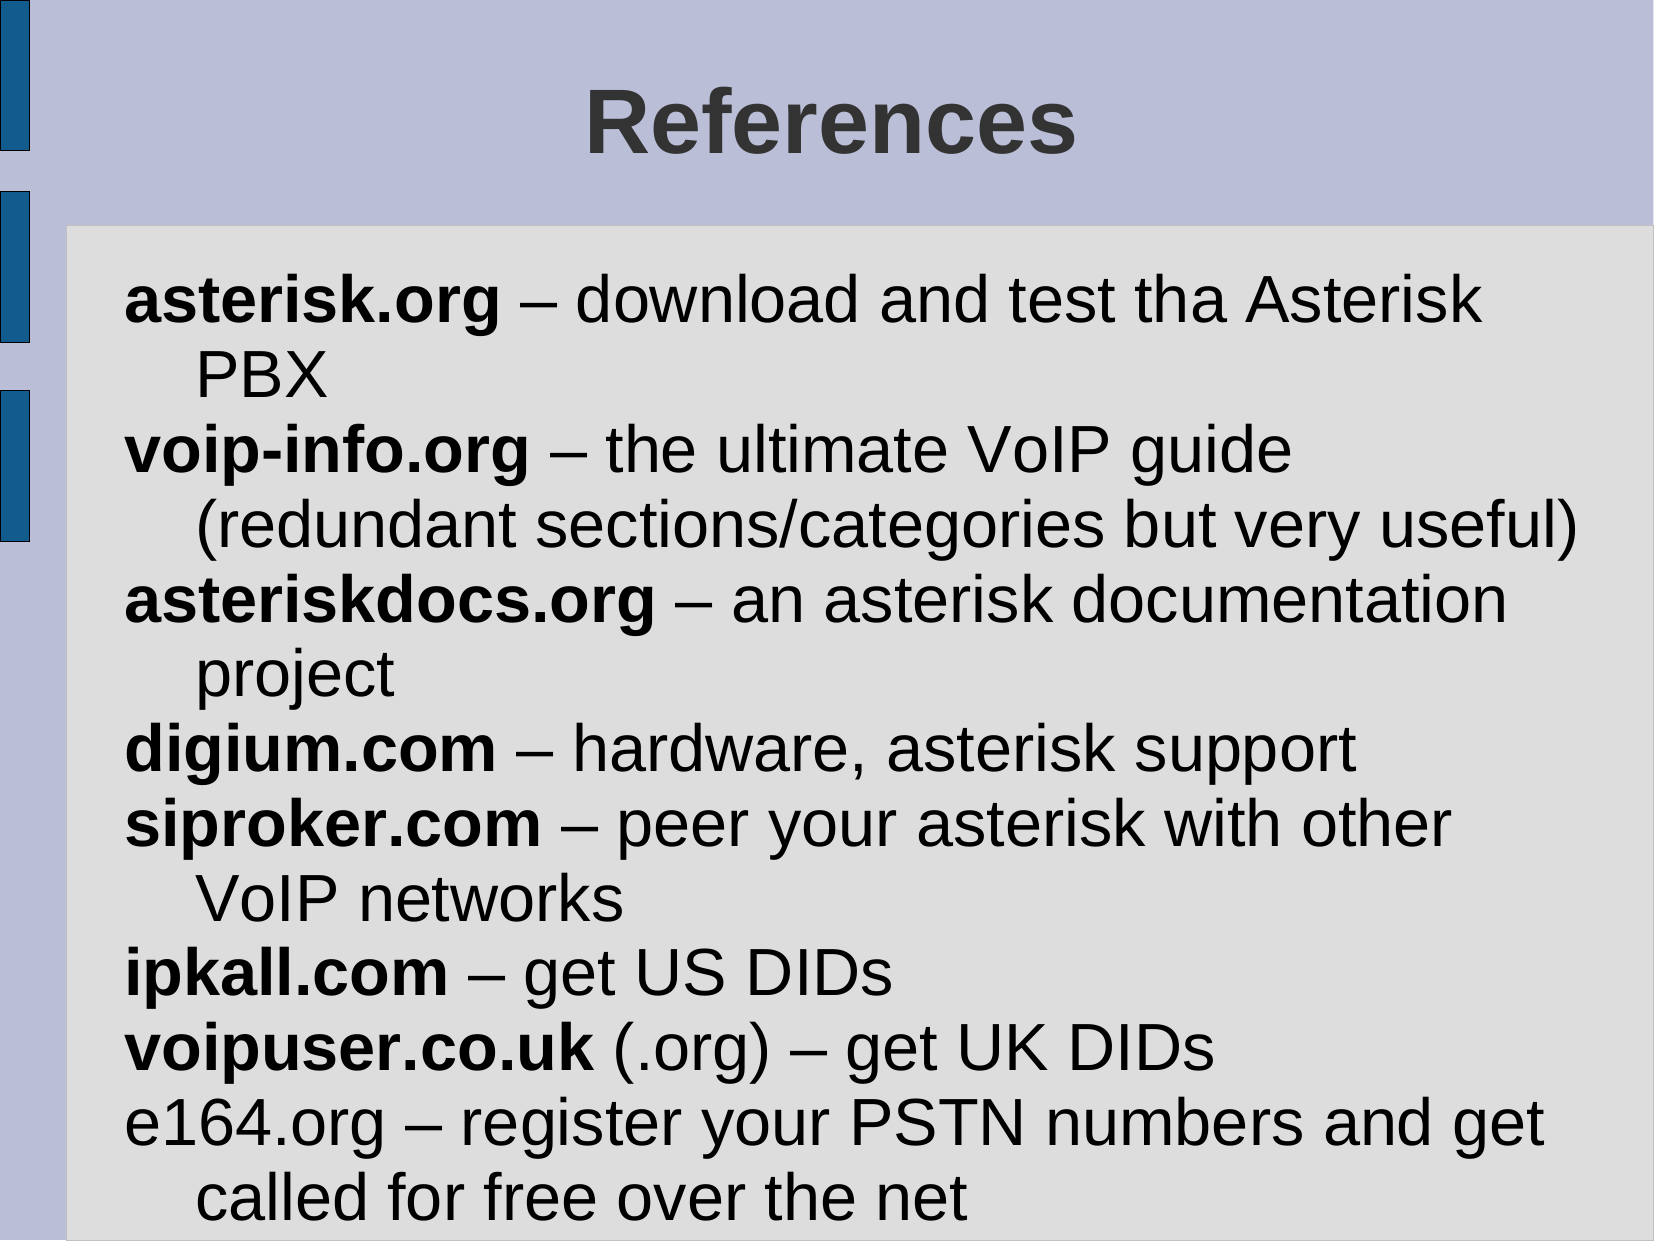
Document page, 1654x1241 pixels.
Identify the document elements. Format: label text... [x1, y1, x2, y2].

list asterisk.org – download and test tha Asterisk PBX voip-info.org – the ultimate VoIP guide (redundant sections/categories but very useful) asteriskdocs.org – an asterisk documentation project digium.com – hardware, asterisk support siproker.com – peer your asterisk with other VoIP networks ipkall.com – get US DIDs voipuser.co.uk (.org) – get UK DIDs e164.org – register your PSTN numbers and get called for free over the net [112, 262, 1613, 1235]
title References [125, 17, 1538, 226]
